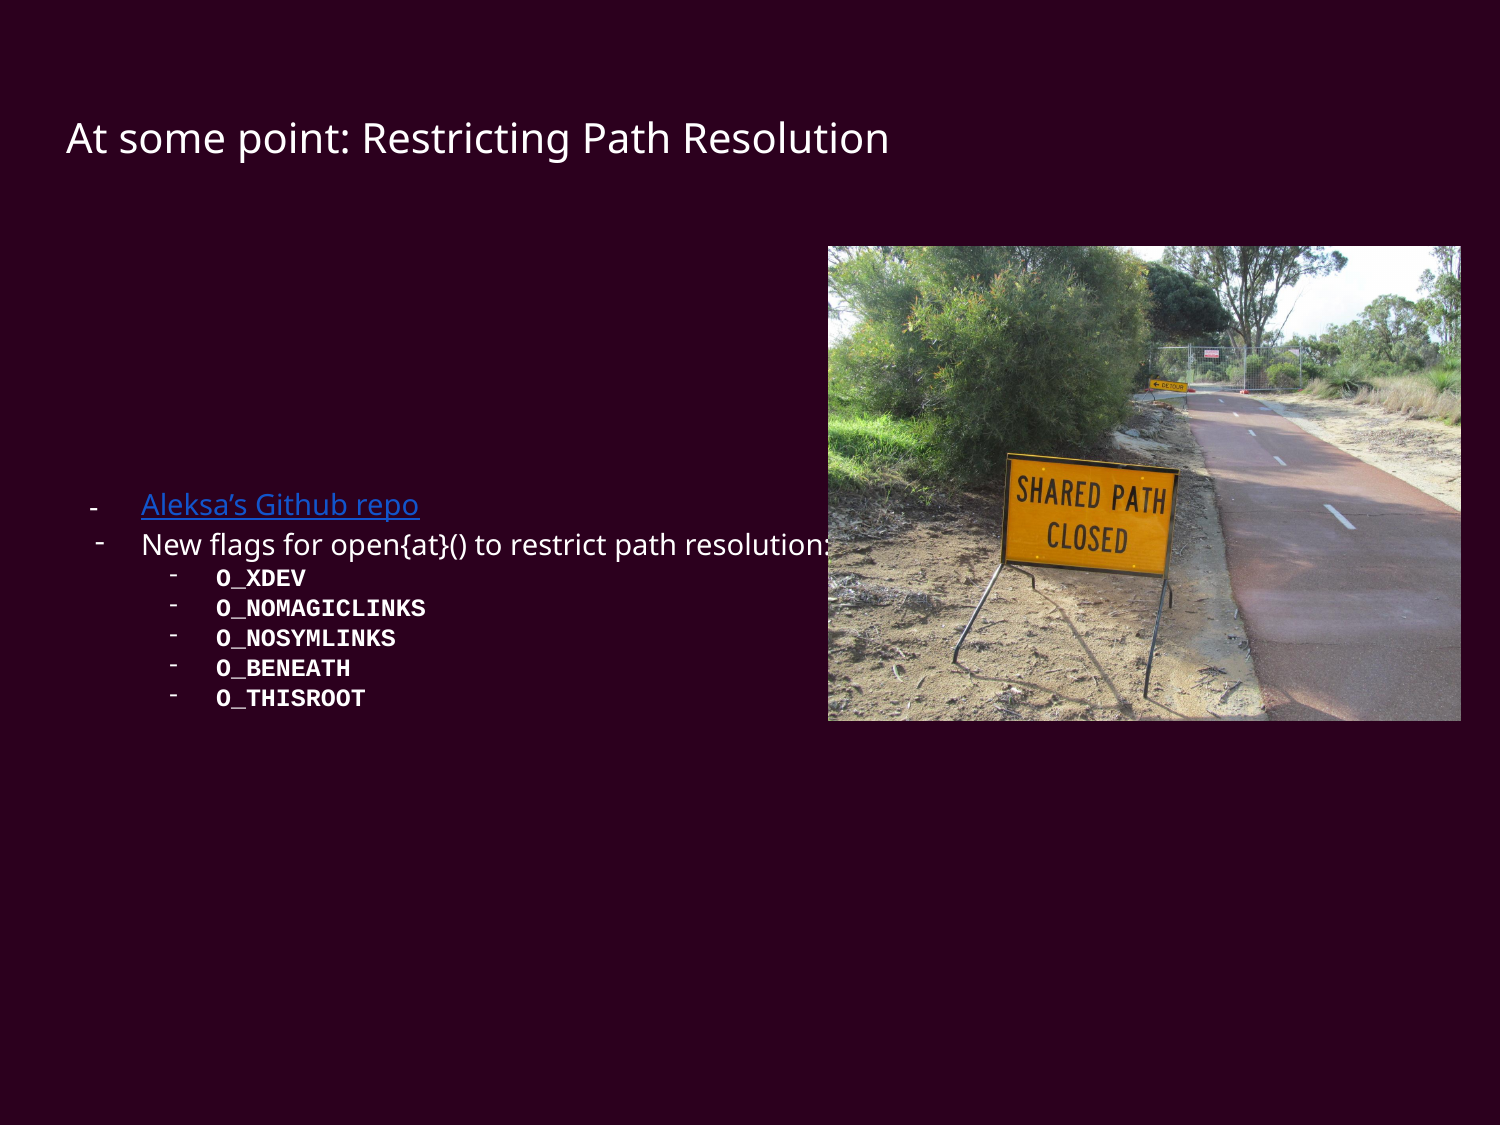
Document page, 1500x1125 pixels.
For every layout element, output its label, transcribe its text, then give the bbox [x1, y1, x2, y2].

text_box At some point: Restricting Path Resolution [51, 97, 1449, 223]
picture [828, 246, 1461, 721]
text_box Aleksa’s Github repo New flags for open{at}() to restrict path resolution: O_XDEV O_NOMAGICLINKS O_NOSYMLINKS O_BENEATH O_THISROOT [51, 224, 1440, 974]
